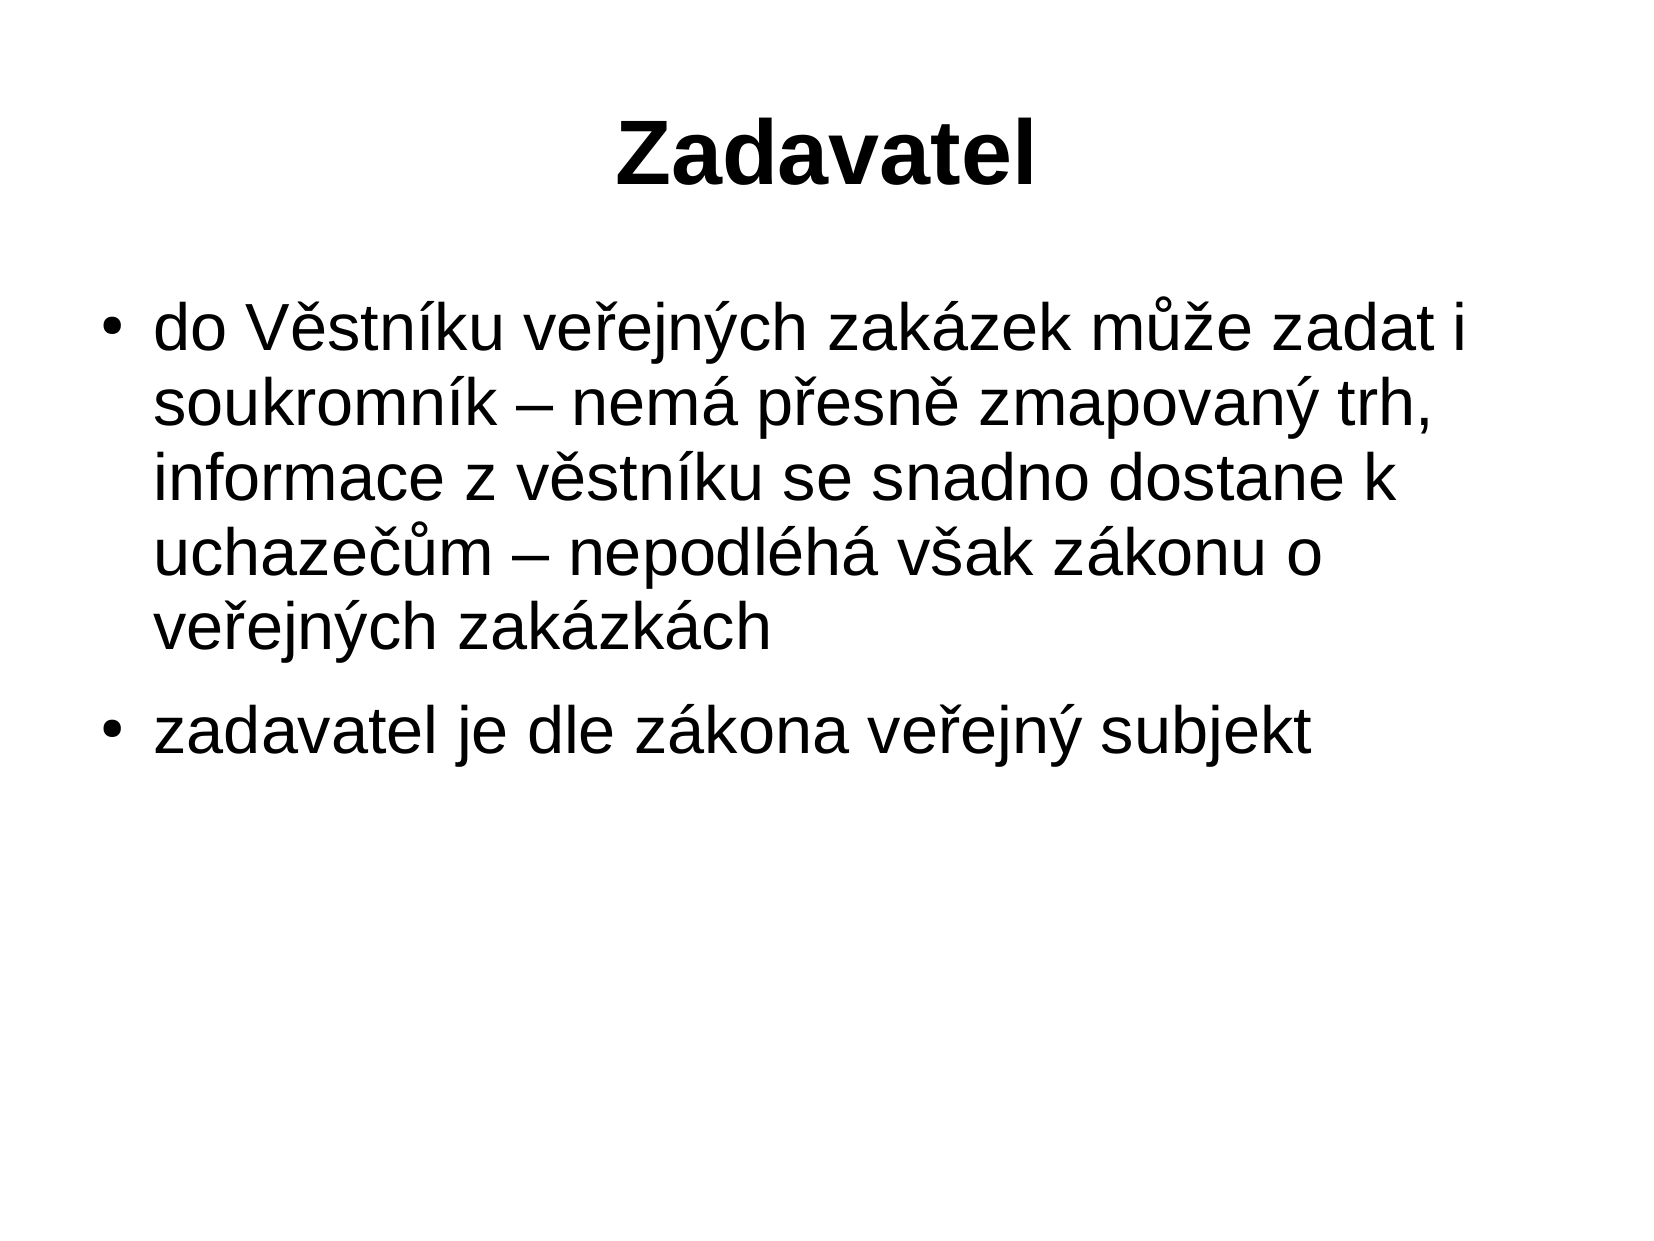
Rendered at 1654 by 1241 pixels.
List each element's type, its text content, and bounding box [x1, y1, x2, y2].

title Zadavatel [82, 49, 1571, 257]
list do Věstníku veřejných zakázek může zadat i soukromník – nemá přesně zmapovaný trh, informace z věstníku se snadno dostane k uchazečům – nepodléhá však zákonu o veřejných zakázkách zadavatel je dle zákona veřejný subjekt [82, 290, 1571, 1109]
